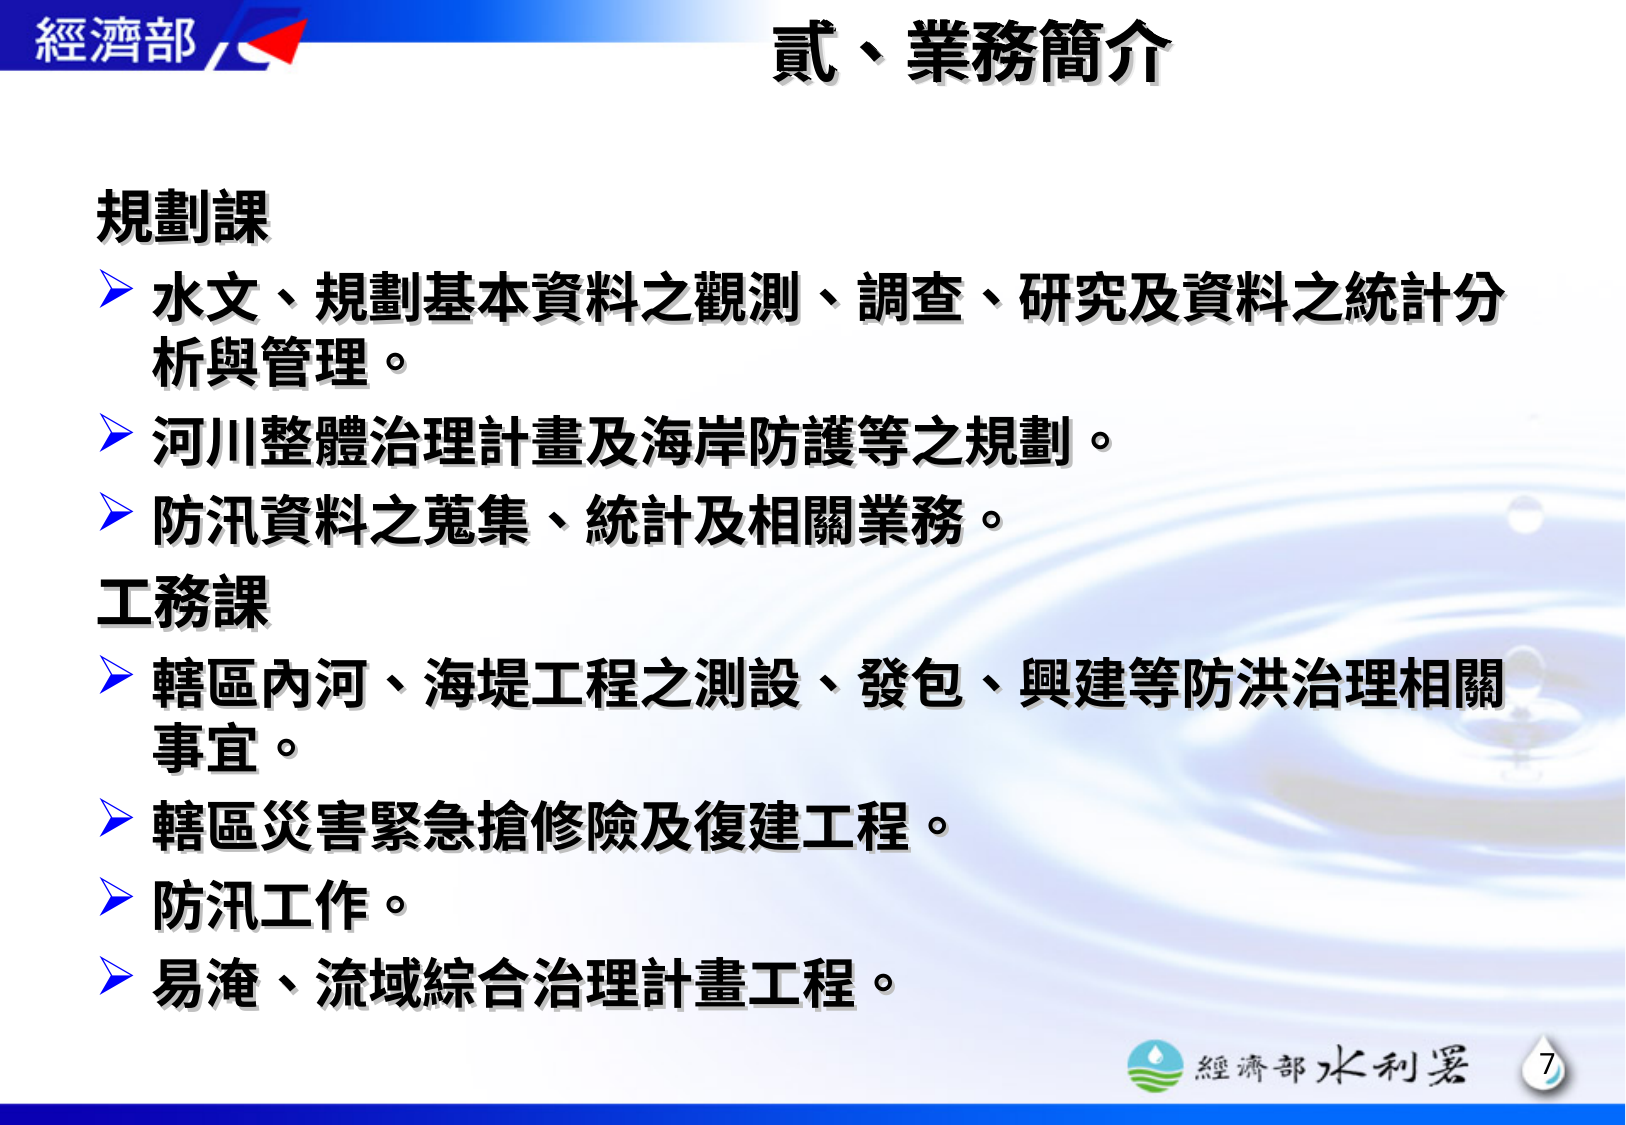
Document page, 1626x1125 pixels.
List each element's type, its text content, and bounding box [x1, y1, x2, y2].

text_box <編號> [1475, 1037, 1571, 1113]
list 規劃課 水文、規劃基本資料之觀測、調查、研究及資料之統計分析與管理。 河川整體治理計畫及海岸防護等之規劃。 防汛資料之蒐集、統計及相關業務。 工務課 轄區內河、海堤工程之測設、發包、興建等防洪治理相關事宜。 轄區災害緊急搶修險及復建工程。 防汛工作。 易淹、流域綜合治理計畫工程。 [80, 172, 1534, 1024]
title 貳、業務簡介 [316, 0, 1625, 100]
picture [0, 0, 1626, 1125]
